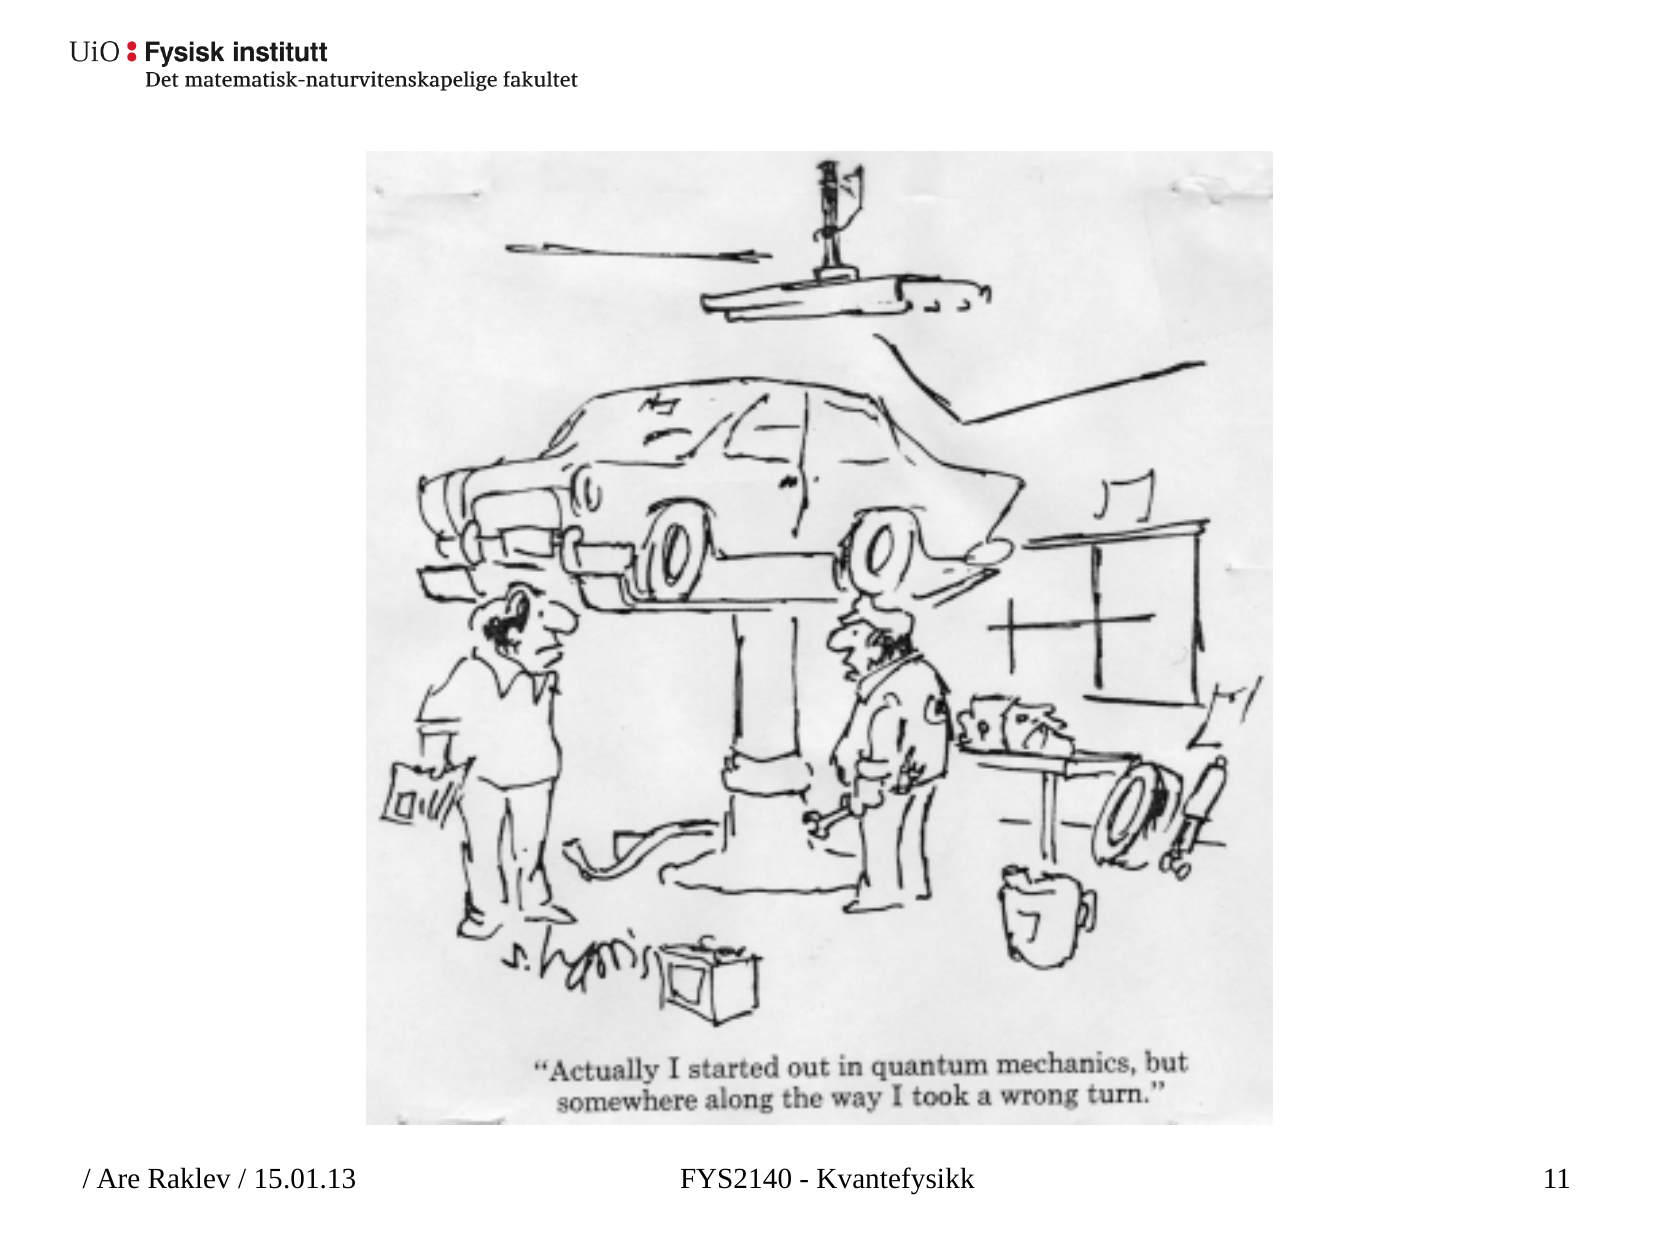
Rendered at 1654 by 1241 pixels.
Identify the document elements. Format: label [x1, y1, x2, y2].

picture [366, 151, 1273, 1126]
picture [68, 37, 581, 93]
